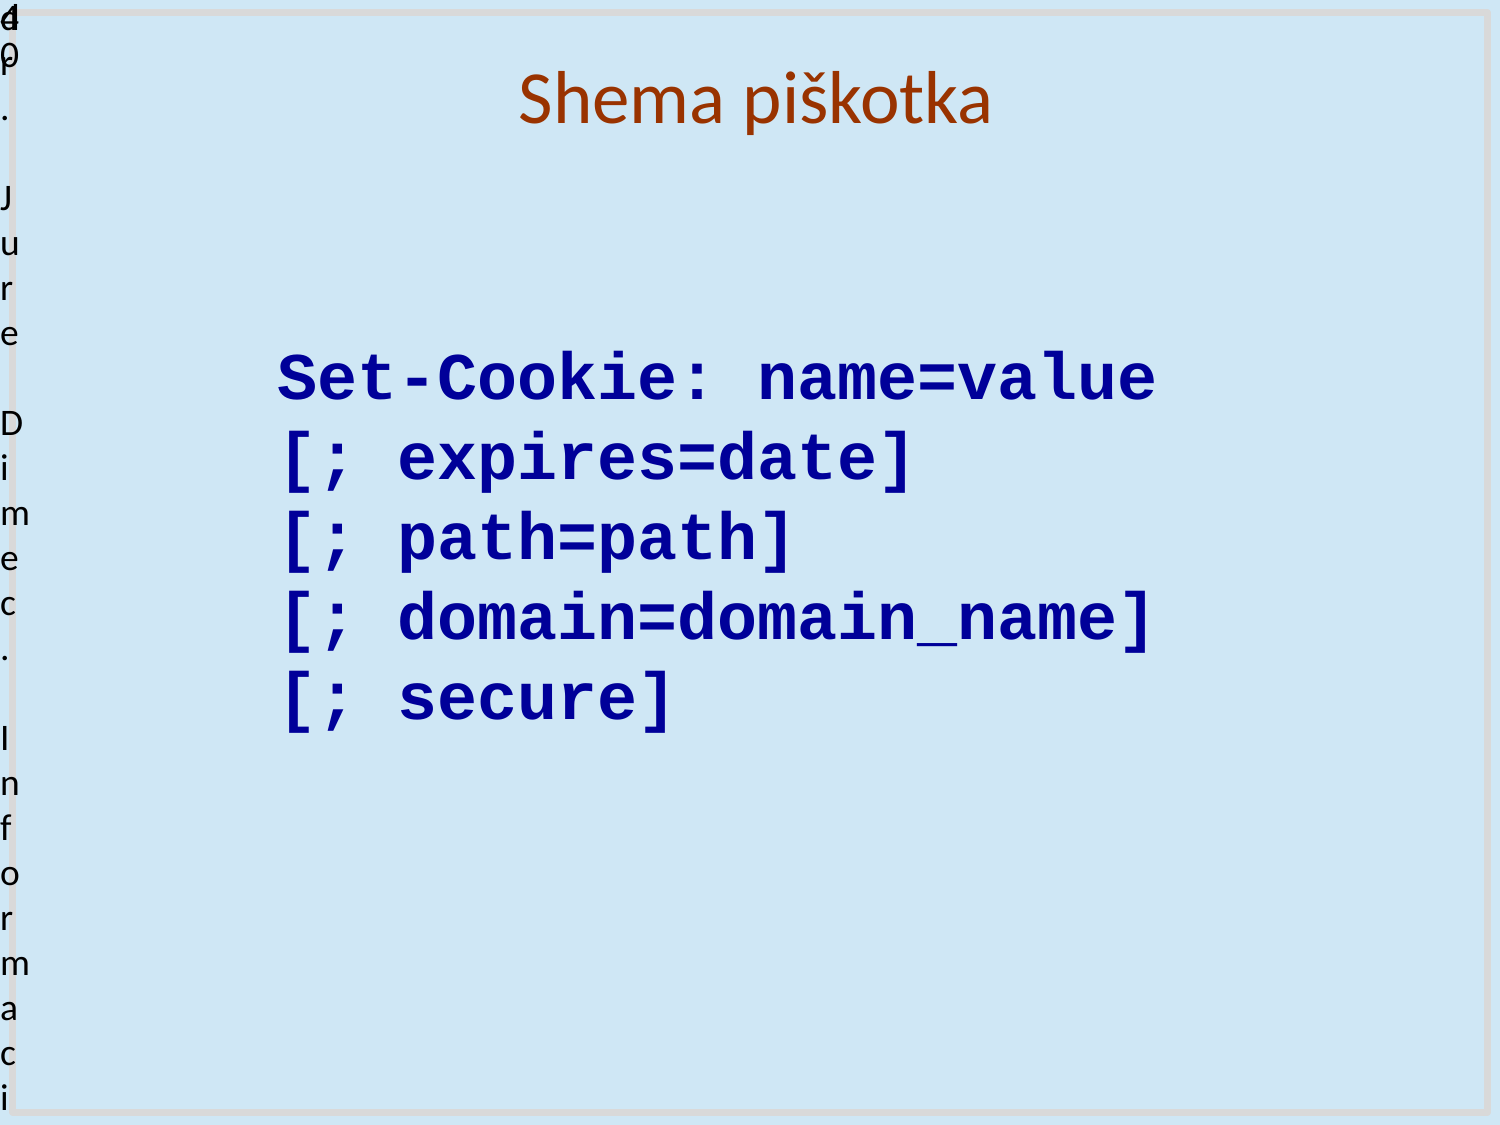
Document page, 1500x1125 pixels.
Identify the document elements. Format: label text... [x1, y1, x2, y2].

list Set-Cookie: name=value [; expires=date] [; path=path] [; domain=domain_name] [; secure] [262, 324, 1475, 1050]
title Shema piškotka [37, 37, 1475, 150]
